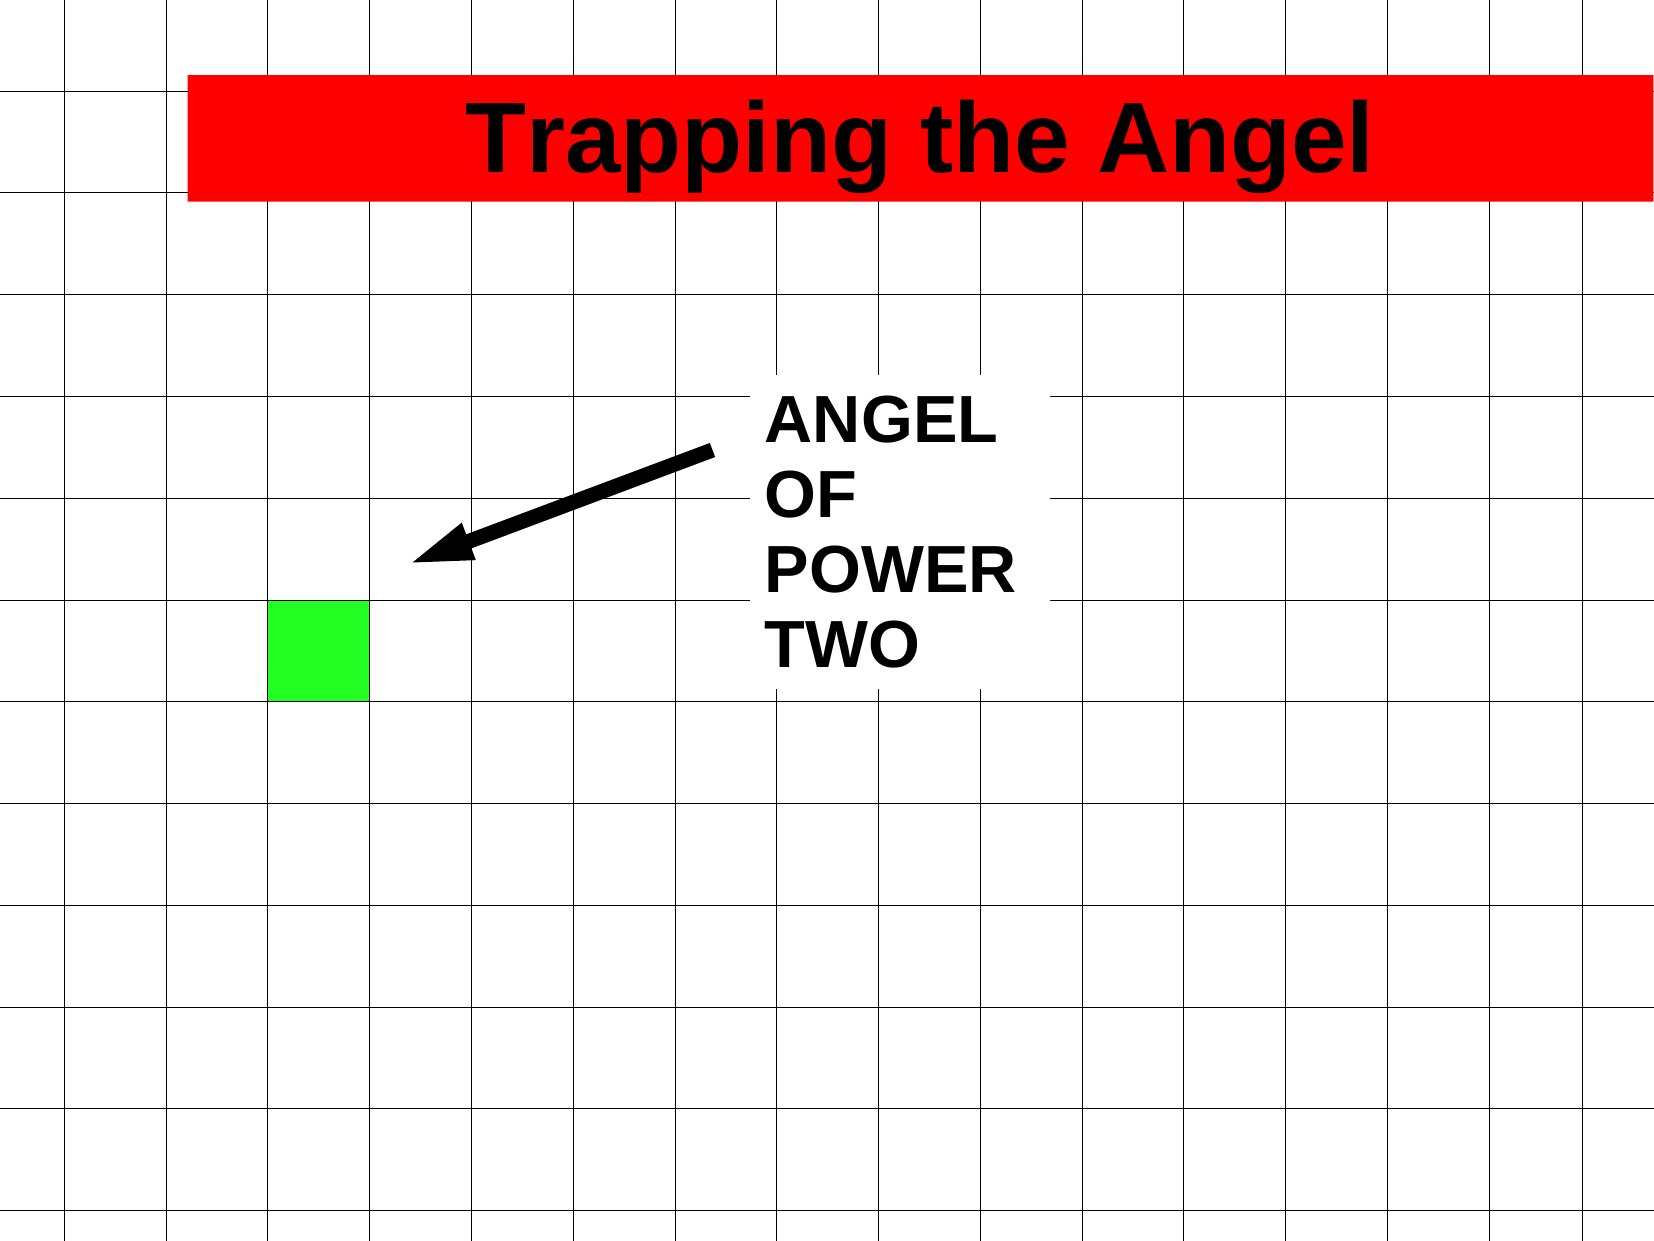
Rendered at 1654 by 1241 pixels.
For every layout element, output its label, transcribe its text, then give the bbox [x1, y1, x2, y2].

text_box [0, 0, 1654, 1241]
text_box ANGEL OF POWER TWO [750, 375, 1051, 689]
text_box Trapping the Angel [187, 75, 1654, 202]
